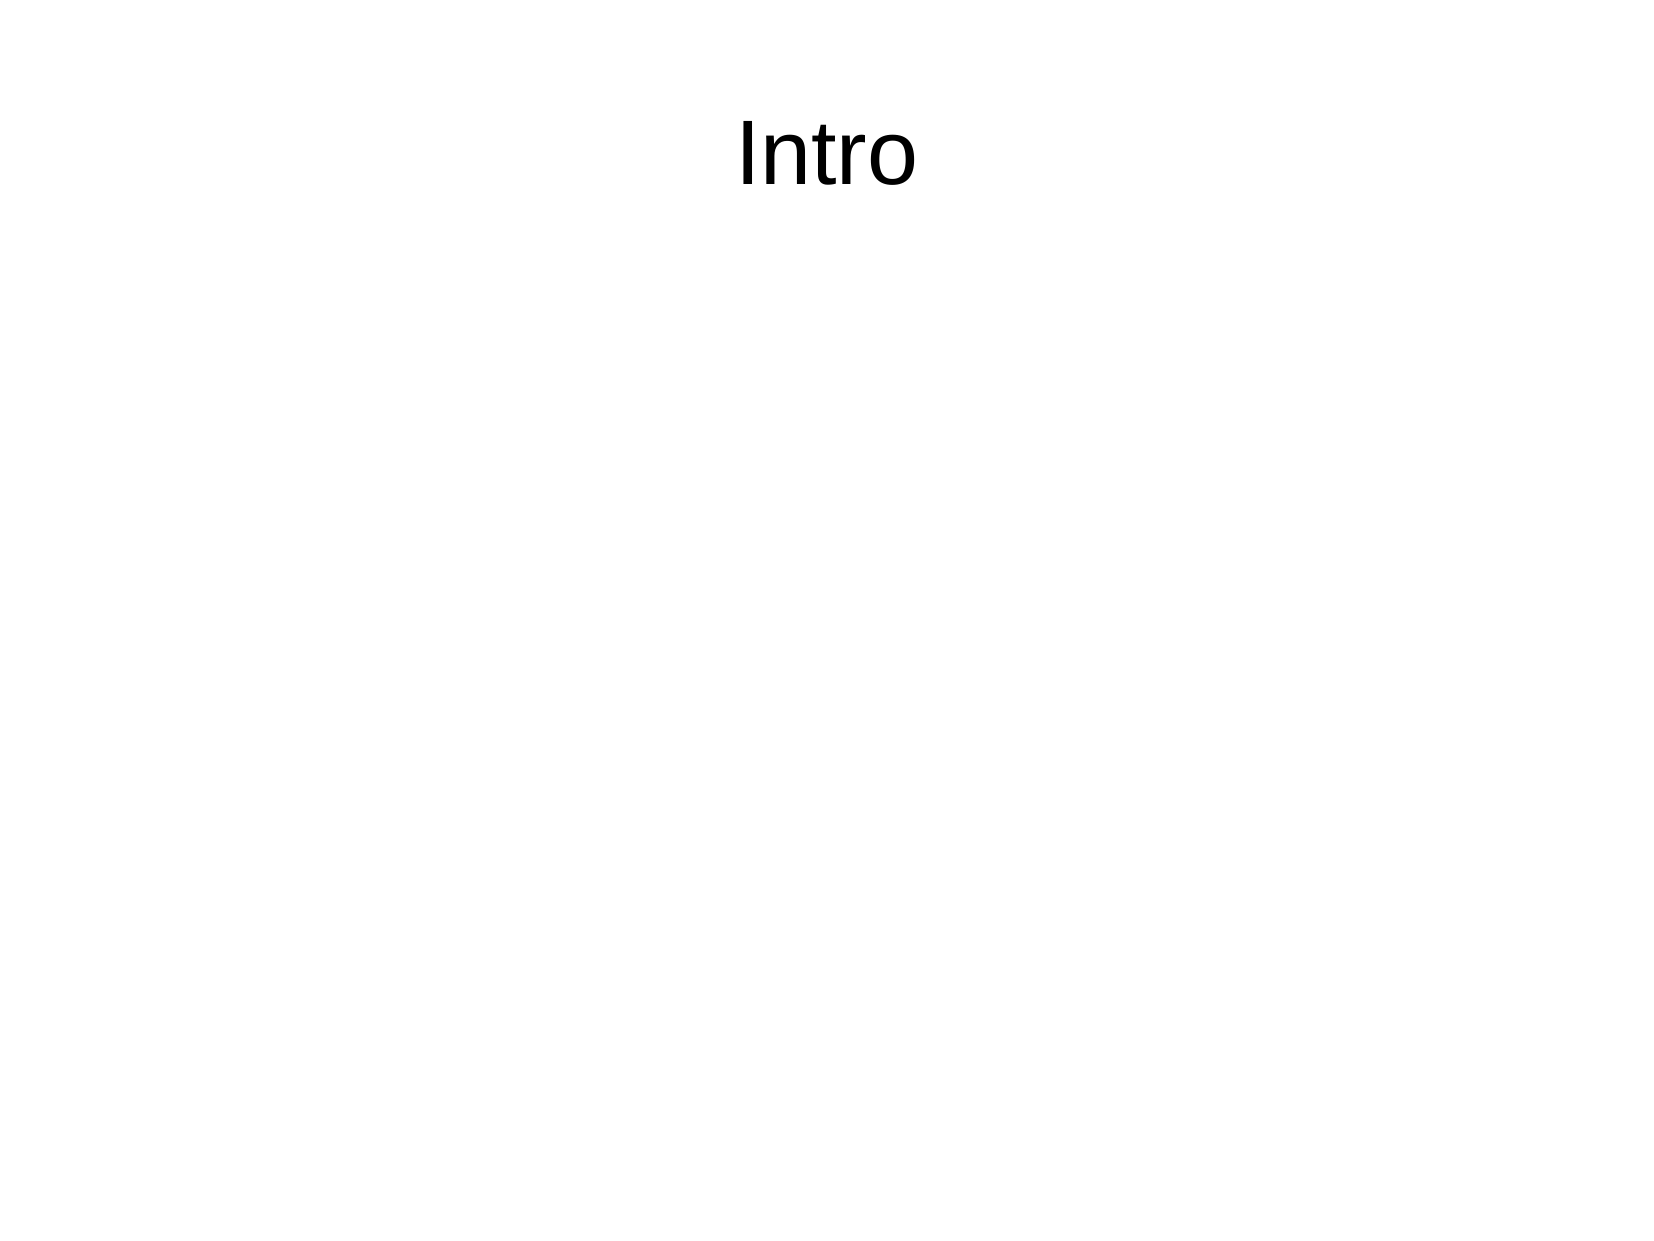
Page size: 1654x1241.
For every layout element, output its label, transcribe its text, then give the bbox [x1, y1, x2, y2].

title Intro [82, 49, 1571, 257]
